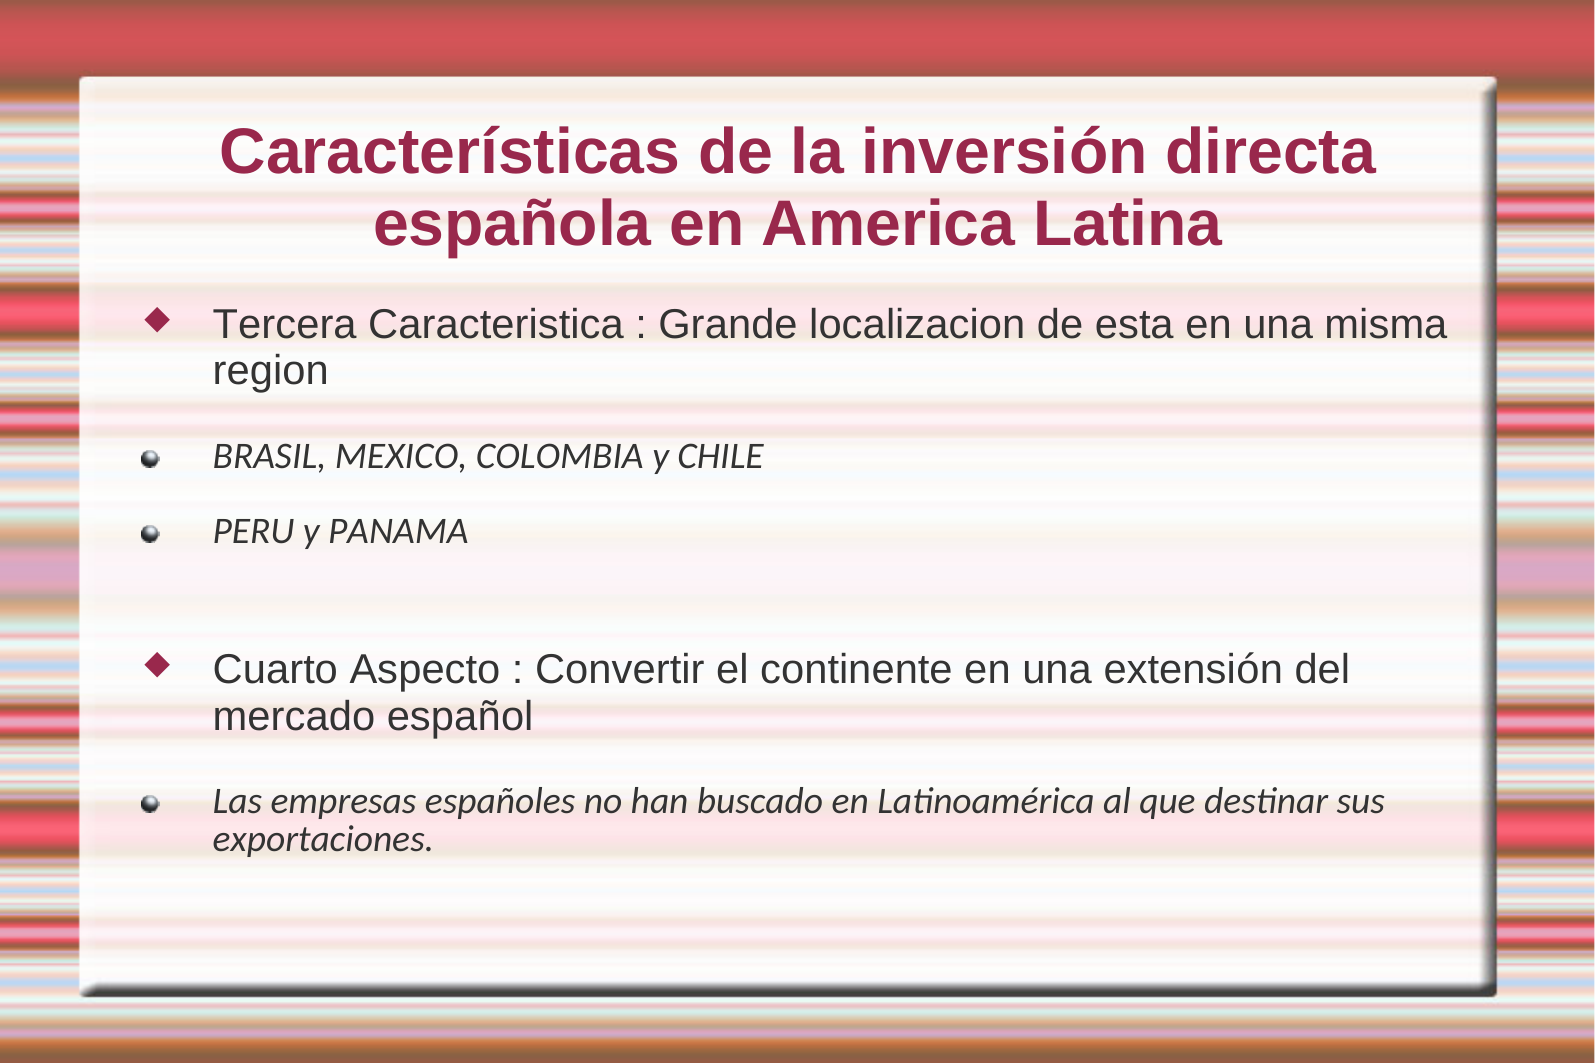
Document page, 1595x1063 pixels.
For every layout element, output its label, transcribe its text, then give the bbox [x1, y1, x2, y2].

list Tercera Caracteristica : Grande localizacion de esta en una misma region BRASIL, MEXICO, COLOMBIA y CHILE PERU y PANAMA Cuarto Aspecto : Convertir el continente en una extensión del mercado español Las empresas españoles no han buscado en Latinoamérica al que destinar sus exportaciones. [130, 300, 1462, 971]
title Características de la inversión directa española en America Latina [117, 98, 1479, 276]
picture [0, 0, 1595, 1063]
